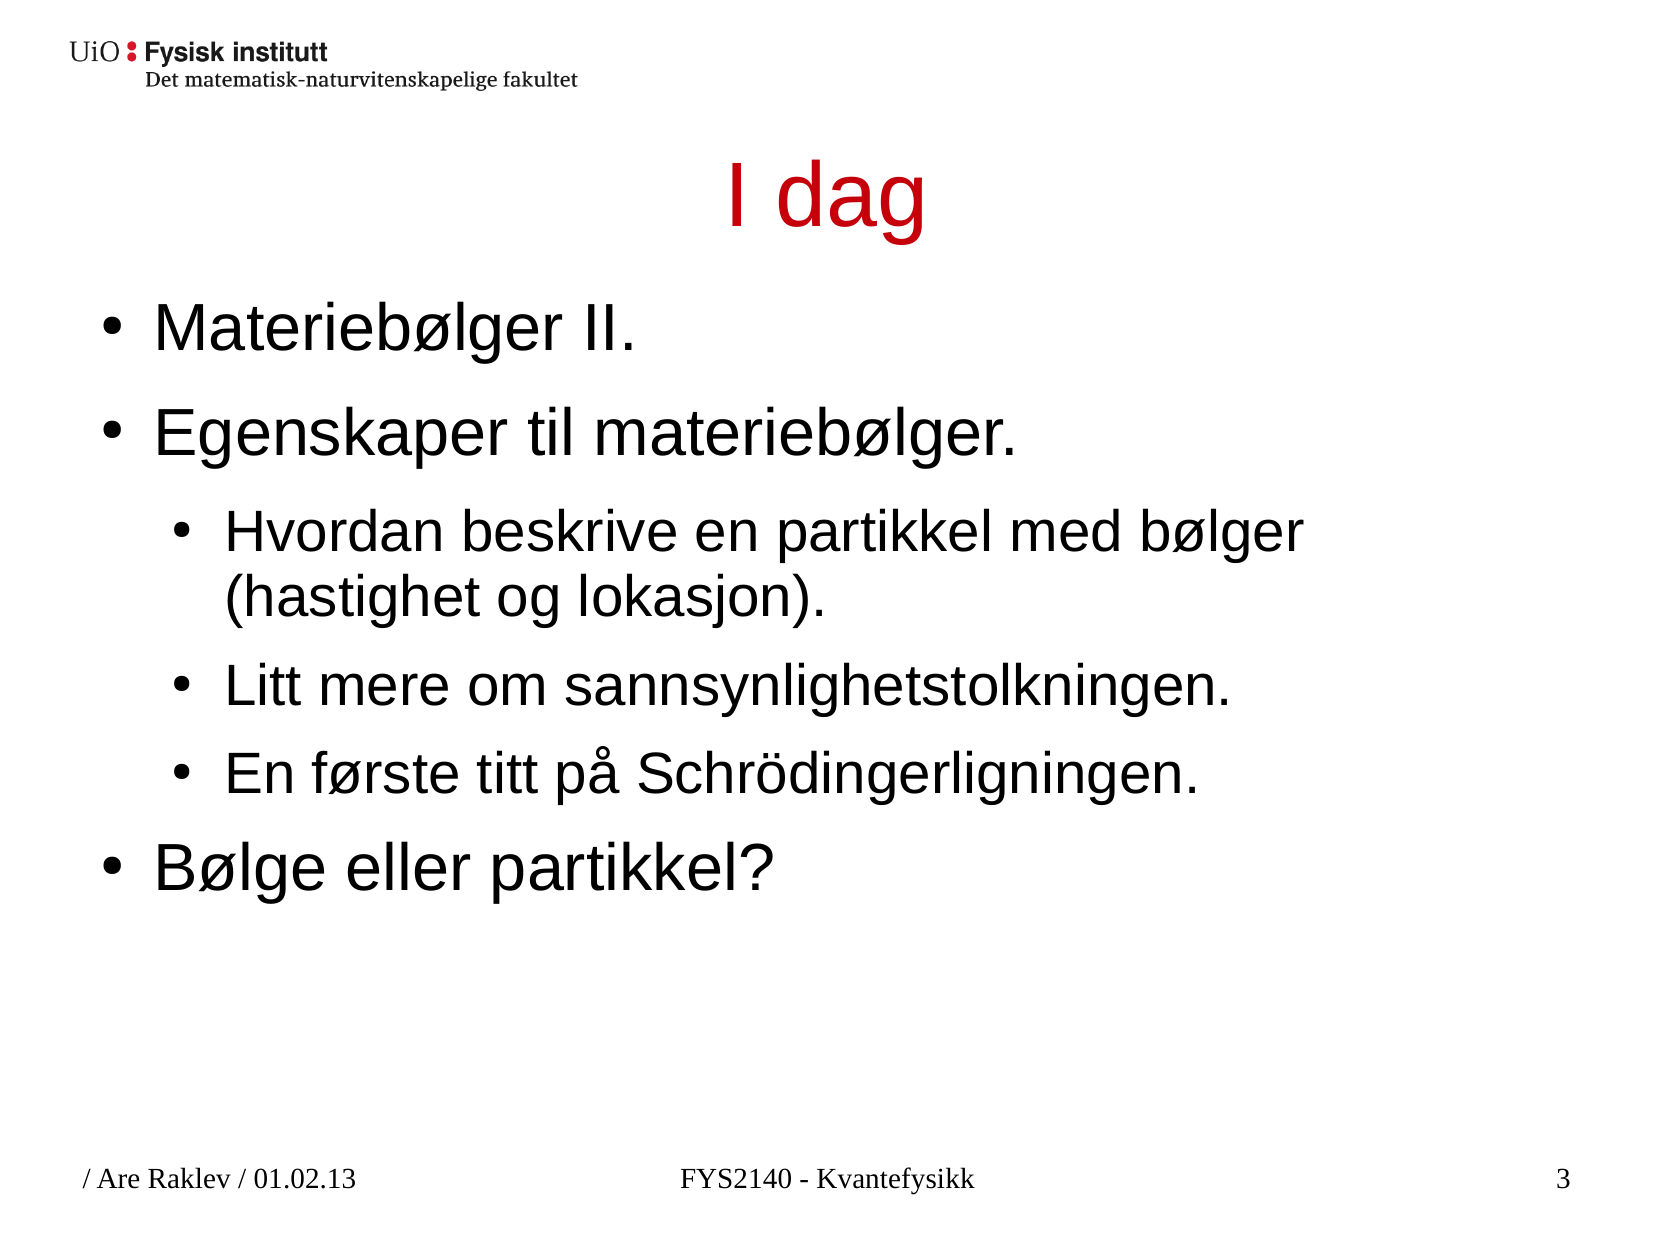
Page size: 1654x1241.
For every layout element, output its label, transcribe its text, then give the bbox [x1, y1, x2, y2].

title I dag [82, 90, 1571, 290]
picture [68, 37, 581, 93]
list Materiebølger II. Egenskaper til materiebølger. Hvordan beskrive en partikkel med bølger (hastighet og lokasjon). Litt mere om sannsynlighetstolkningen. En første titt på Schrödingerligningen. Bølge eller partikkel? [82, 290, 1613, 1094]
